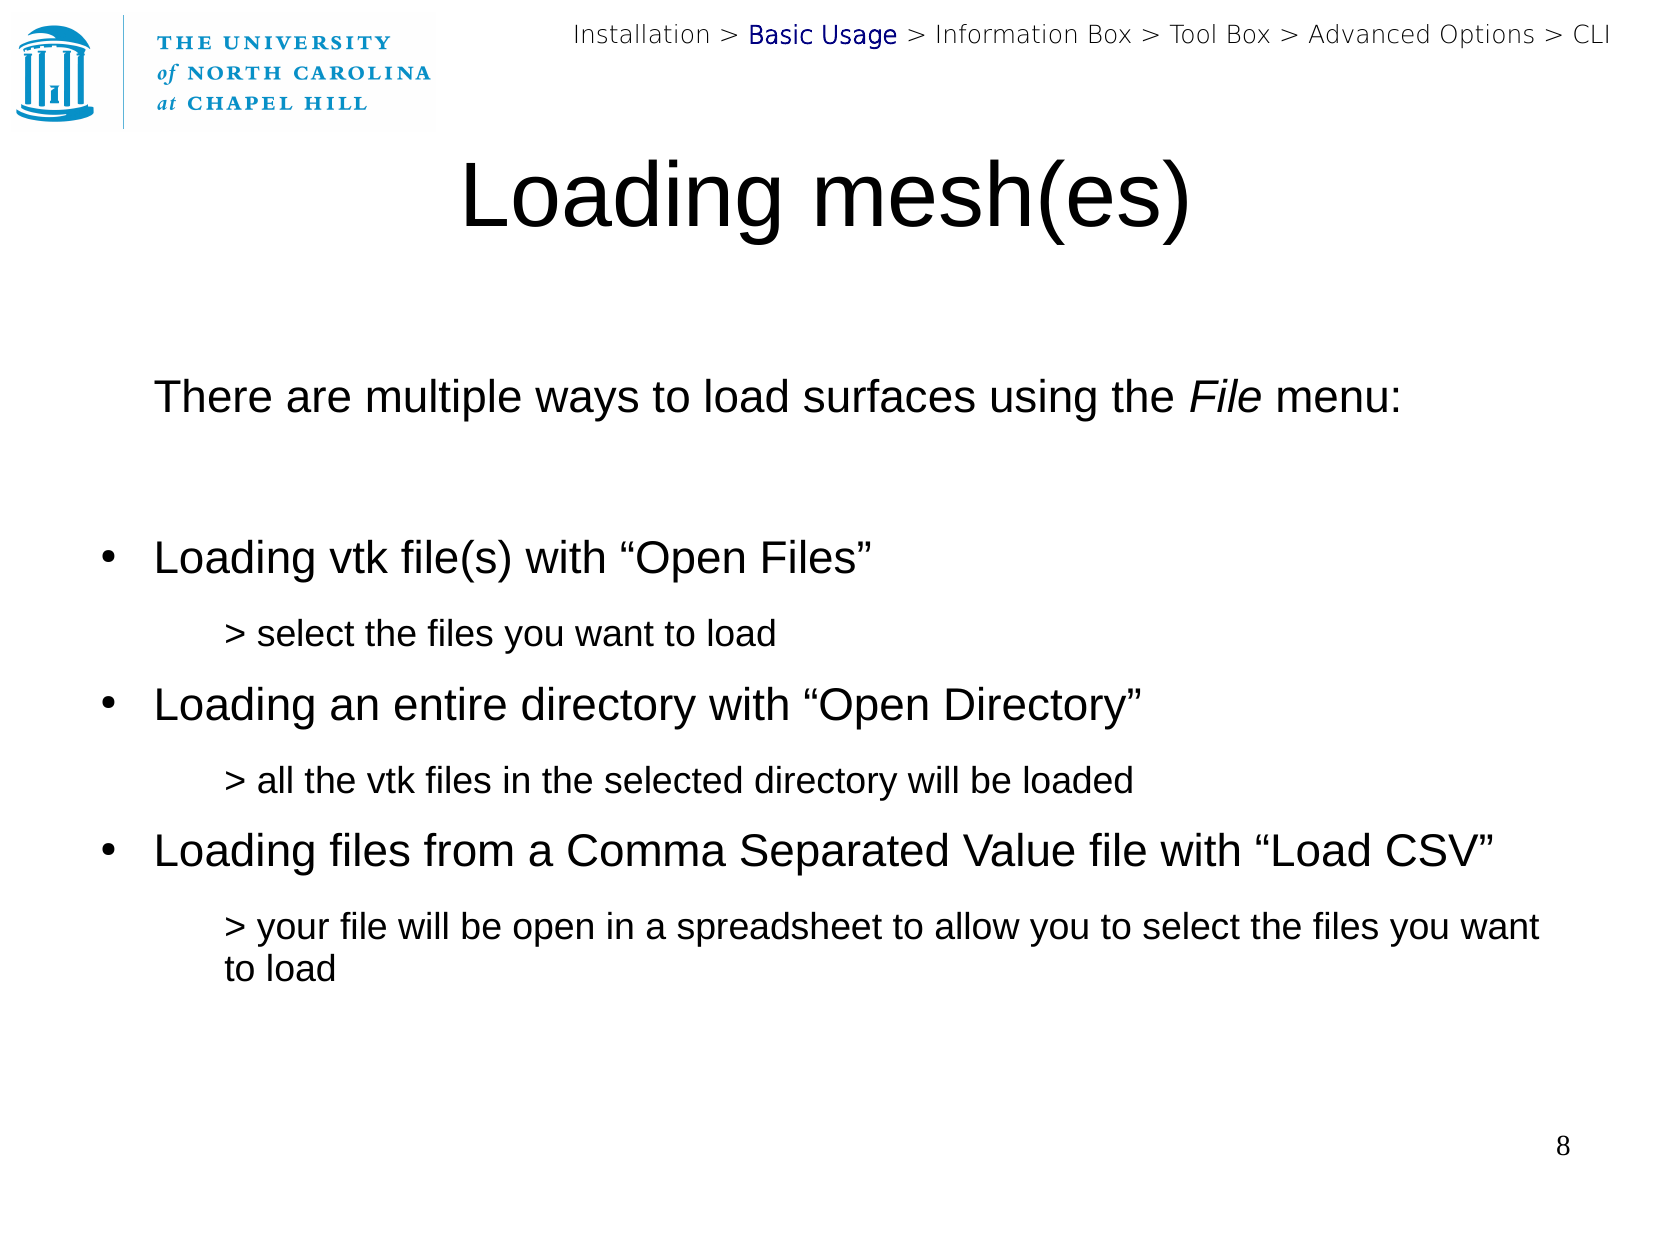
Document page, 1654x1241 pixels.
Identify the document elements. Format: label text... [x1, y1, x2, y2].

title Loading mesh(es) [82, 90, 1571, 290]
picture [11, 12, 436, 132]
list There are multiple ways to load surfaces using the File menu: Loading vtk file(s) with “Open Files” > select the files you want to load Loading an entire directory with “Open Directory” > all the vtk files in the selected directory will be loaded Loading files from a Comma Separated Value file with “Load CSV” > your file will be open in a spreadsheet to allow you to select the files you want to load [82, 290, 1576, 1109]
text_box Installation > Basic Usage > Information Box > Tool Box > Advanced Options > CLI [558, 12, 1654, 57]
